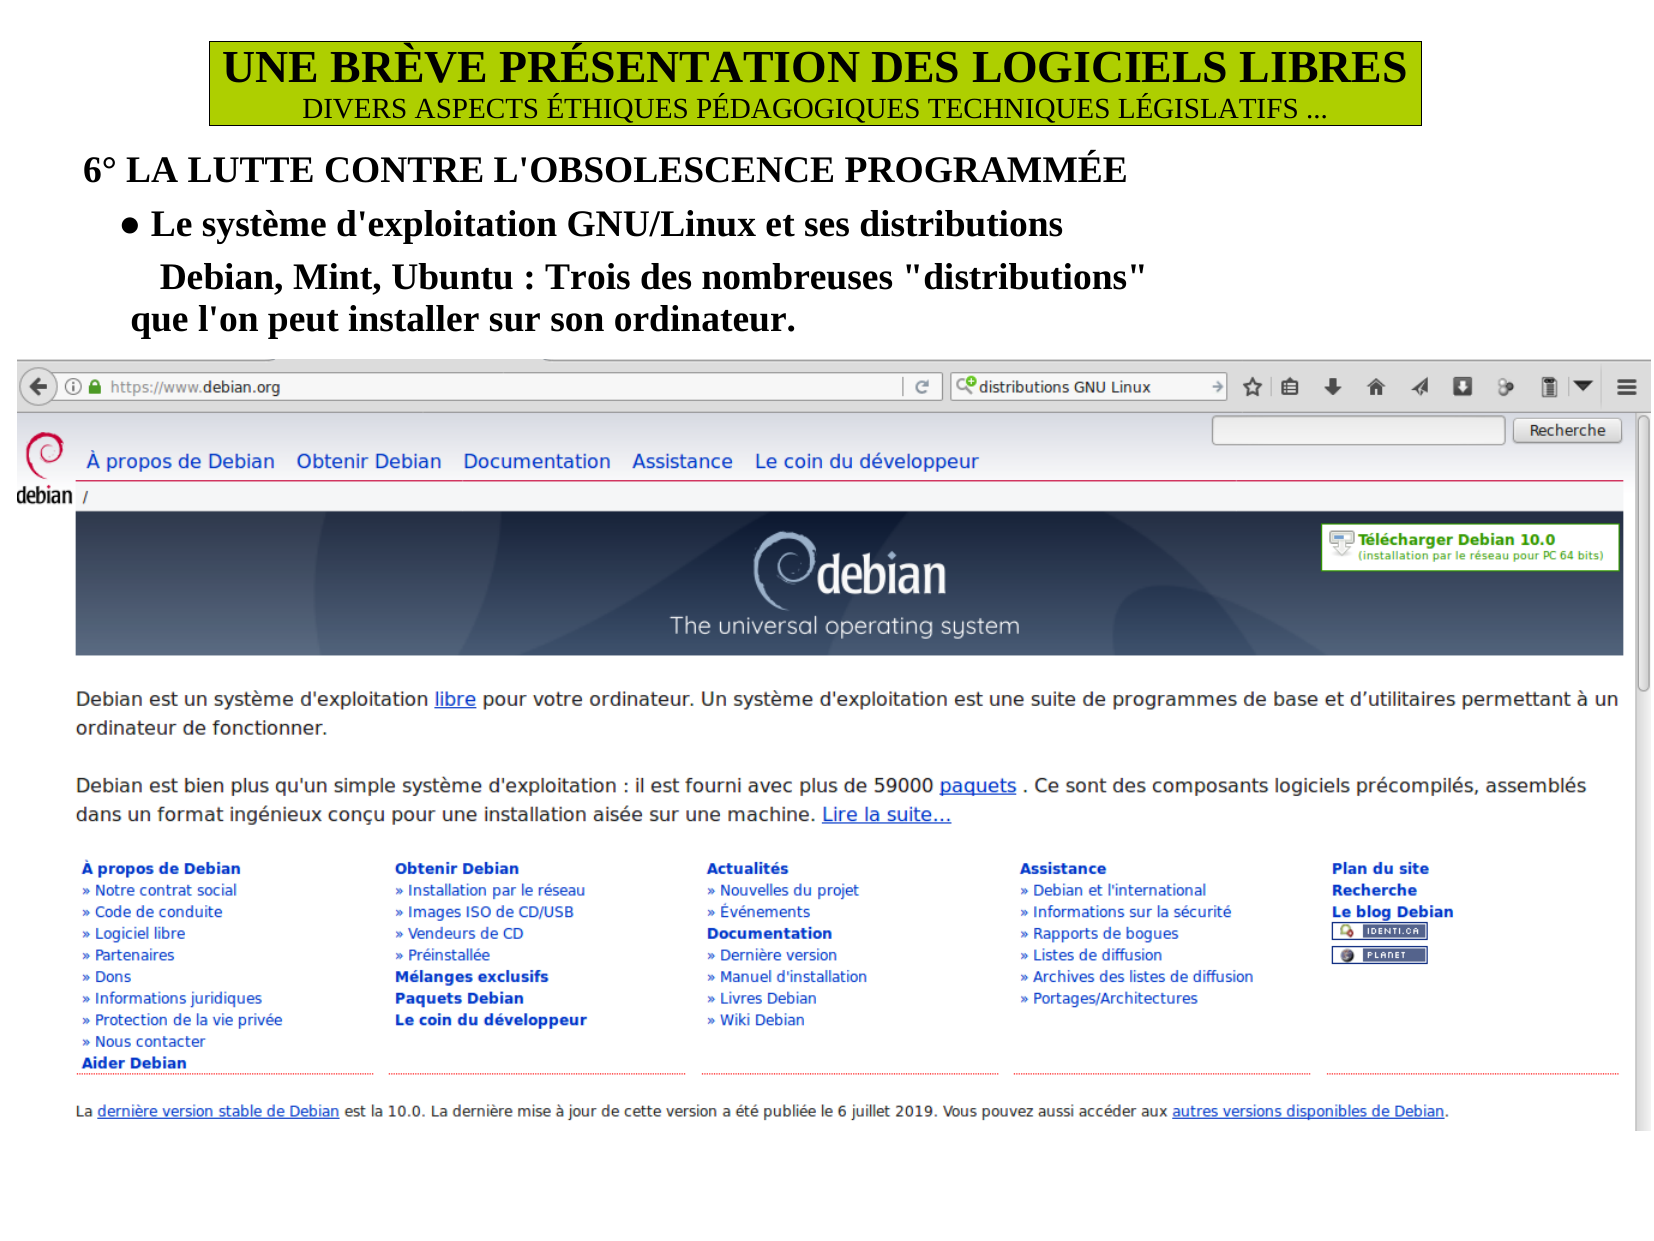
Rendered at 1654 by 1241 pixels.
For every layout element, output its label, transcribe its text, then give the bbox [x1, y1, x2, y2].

picture [17, 359, 1651, 1131]
text_box UNE BRÈVE PRÉSENTATION DES LOGICIELS LIBRES DIVERS ASPECTS ÉTHIQUES PÉDAGOGIQUES TECHNIQUES LÉGISLATIFS ... [209, 41, 1422, 126]
text_box 6° LA LUTTE CONTRE L'OBSOLESCENCE PROGRAMMÉE ● Le système d'exploitation GNU/Linux et ses distributions Debian, Mint, Ubuntu : Trois des nombreuses "distributions" que l'on peut installer sur son ordinateur. [83, 149, 1150, 341]
